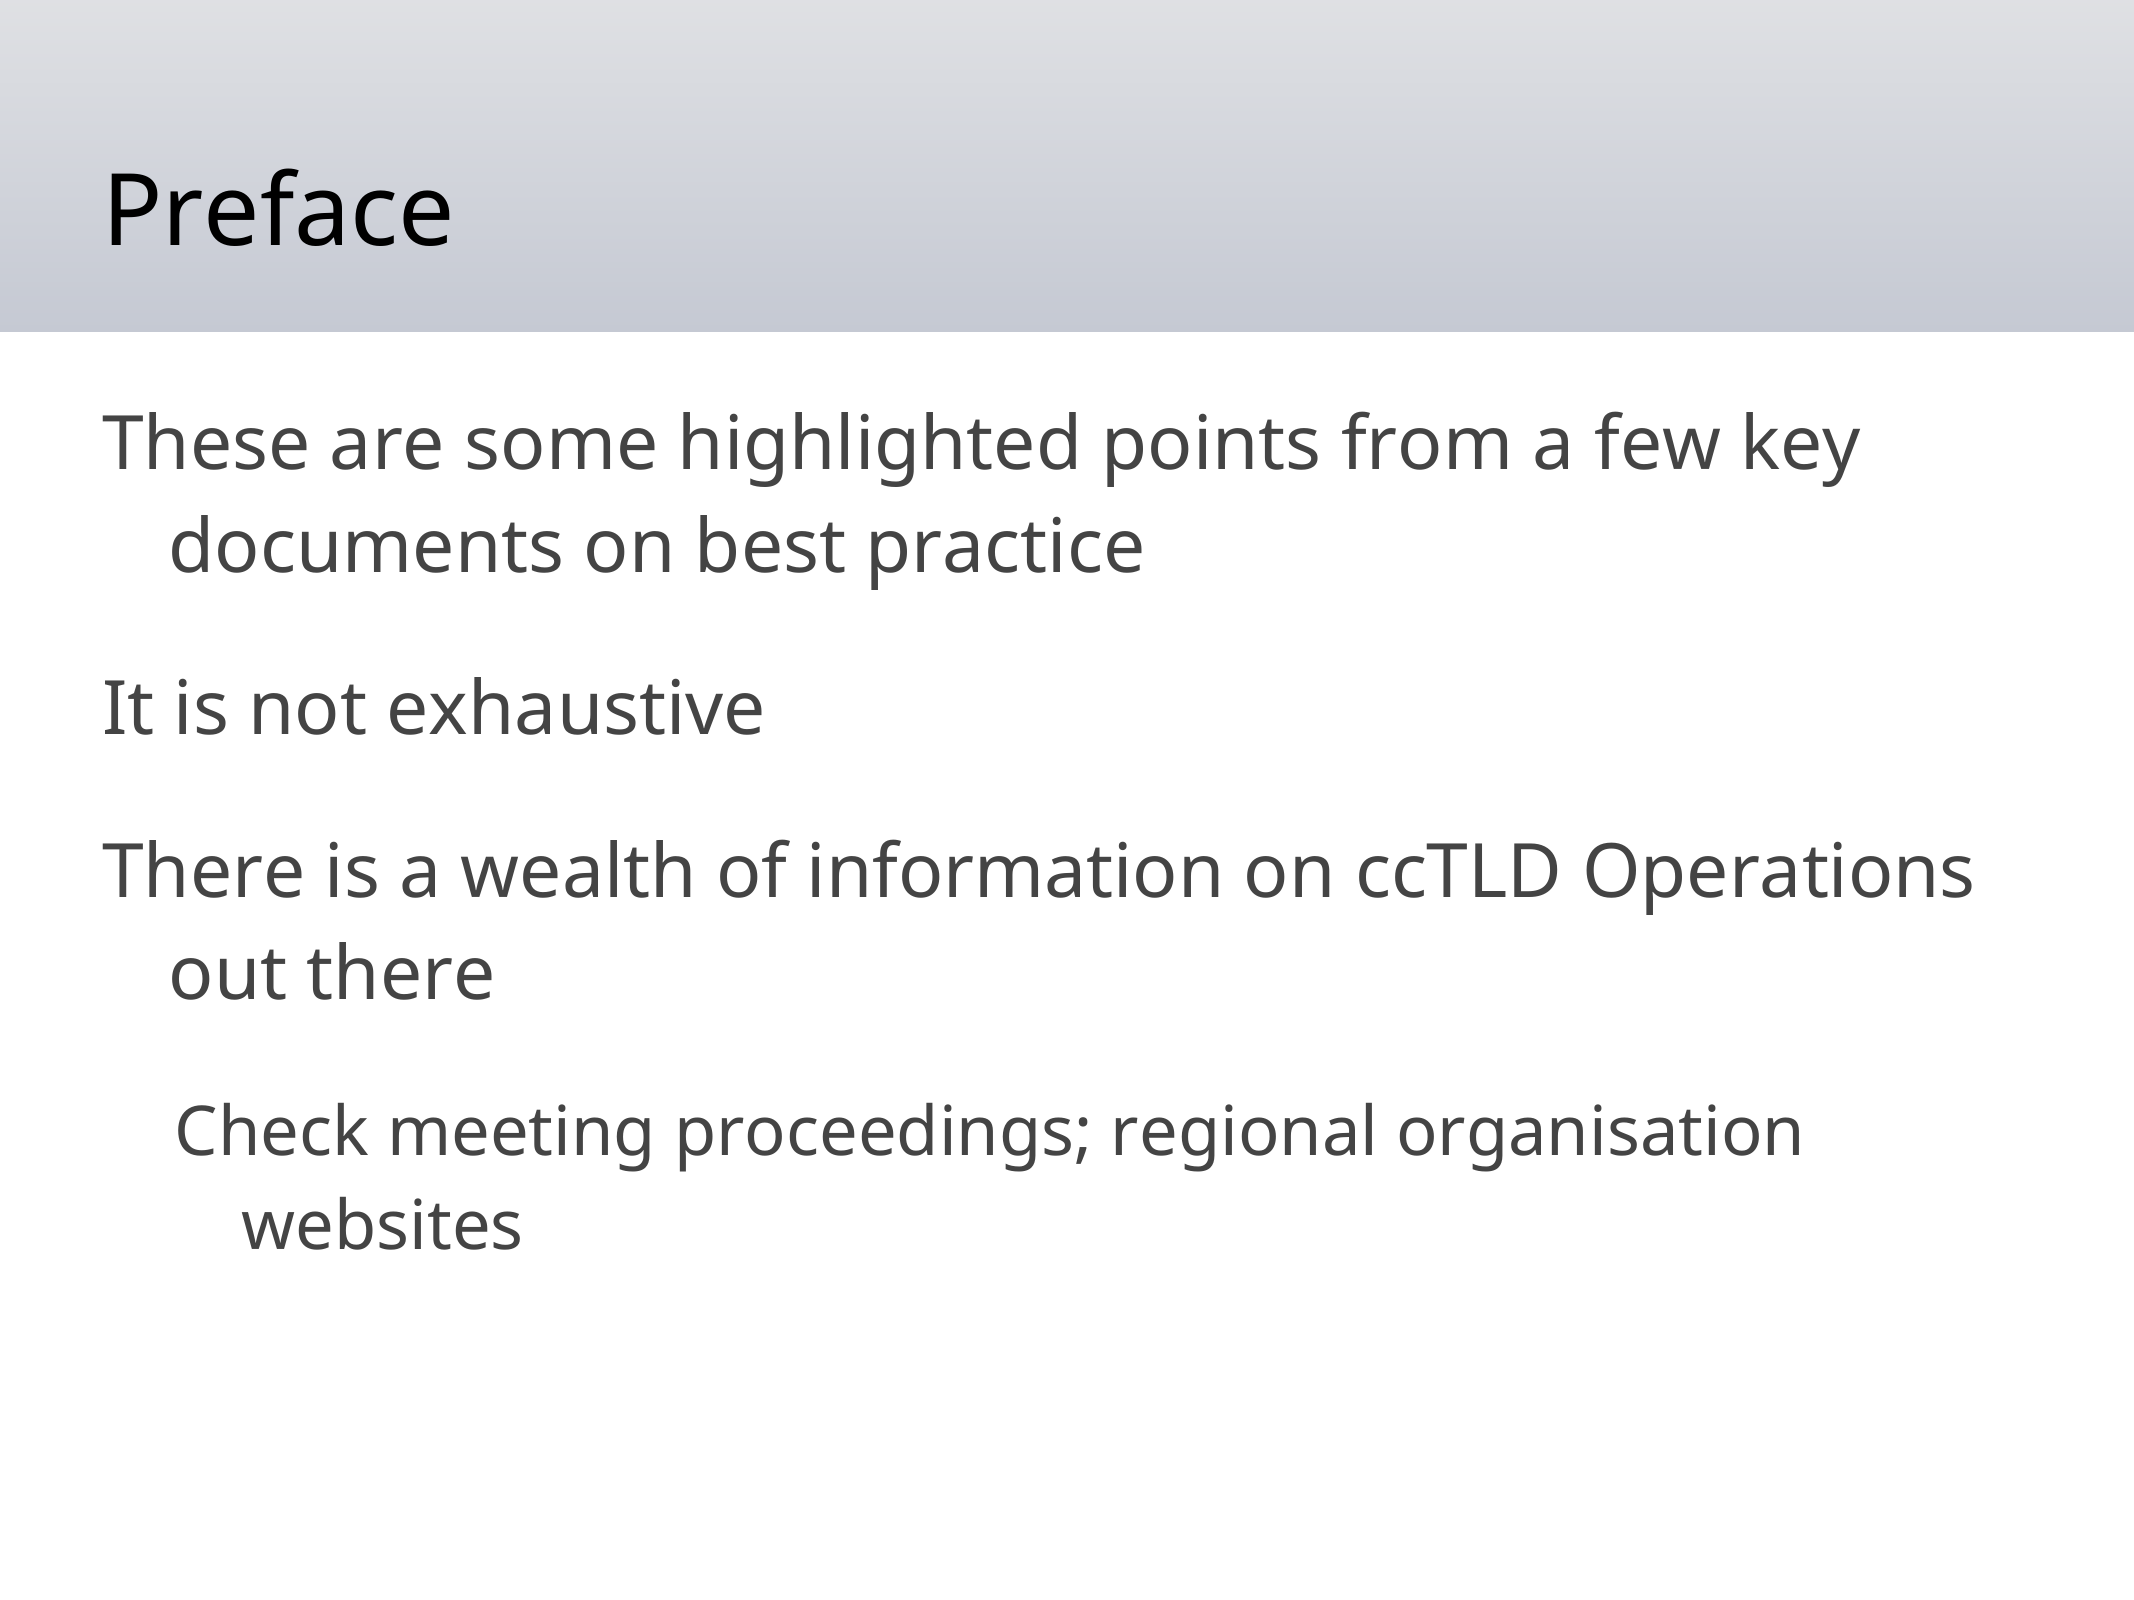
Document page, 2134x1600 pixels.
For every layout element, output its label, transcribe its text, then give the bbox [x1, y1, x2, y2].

list These are some highlighted points from a few key documents on best practice It is not exhaustive There is a wealth of information on ccTLD Operations out there Check meeting proceedings; regional organisation websites [93, 381, 2040, 1459]
text_box [0, 0, 2134, 332]
title Preface [93, 54, 2040, 284]
